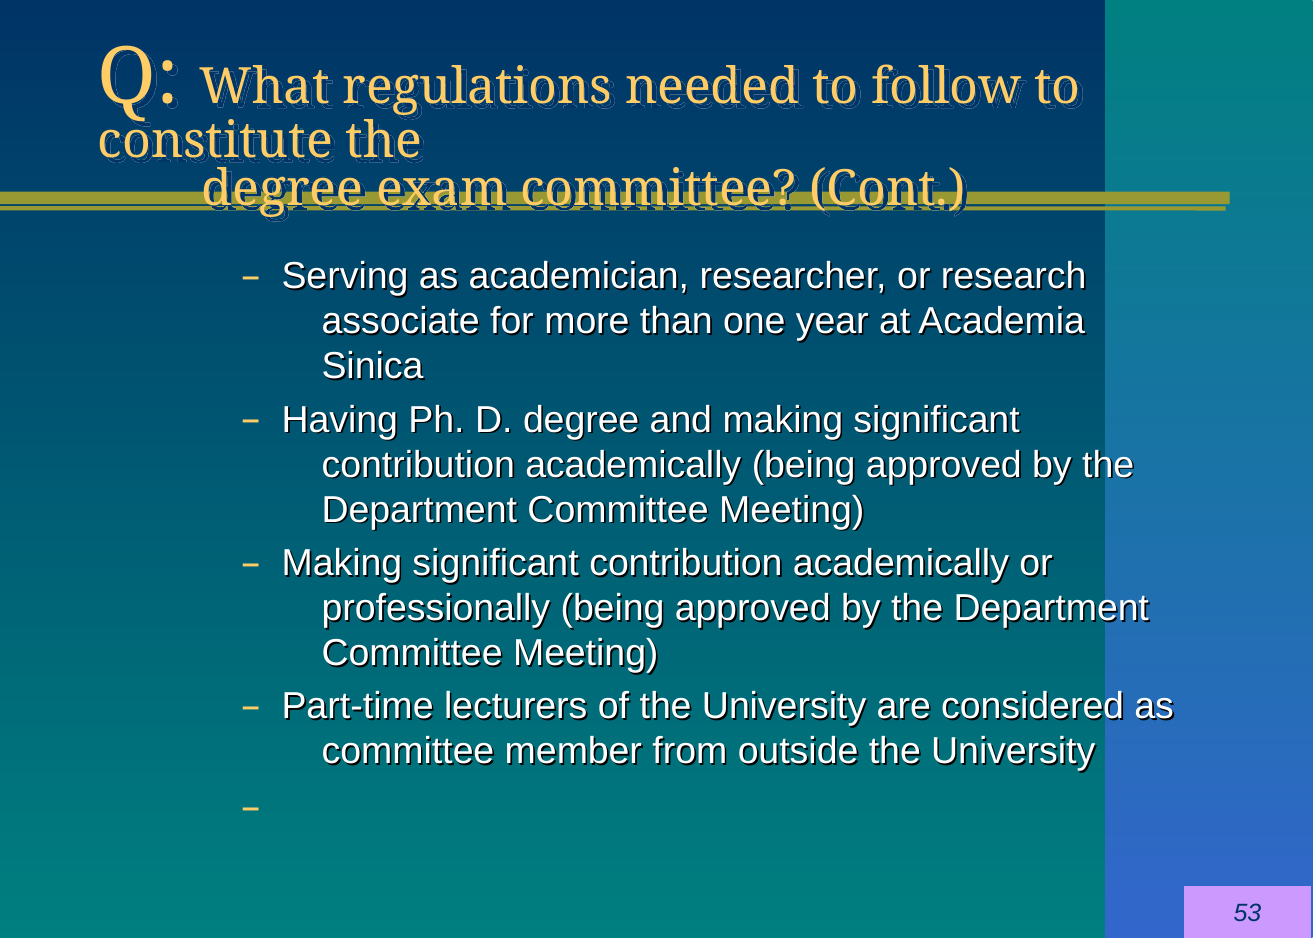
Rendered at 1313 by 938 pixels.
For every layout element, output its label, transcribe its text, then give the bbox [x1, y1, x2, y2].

list Serving as academician, researcher, or research associate for more than one year at Academia Sinica Having Ph. D. degree and making significant contribution academically (being approved by the Department Committee Meeting) Making significant contribution academically or professionally (being approved by the Department Committee Meeting) Part-time lecturers of the University are considered as committee member from outside the University [99, 244, 1201, 844]
text_box 53 [1185, 887, 1310, 937]
text_box [1105, 0, 1313, 938]
title Q: What regulations needed to follow to constitute the degree exam committee? (Cont.) [84, 36, 1280, 188]
